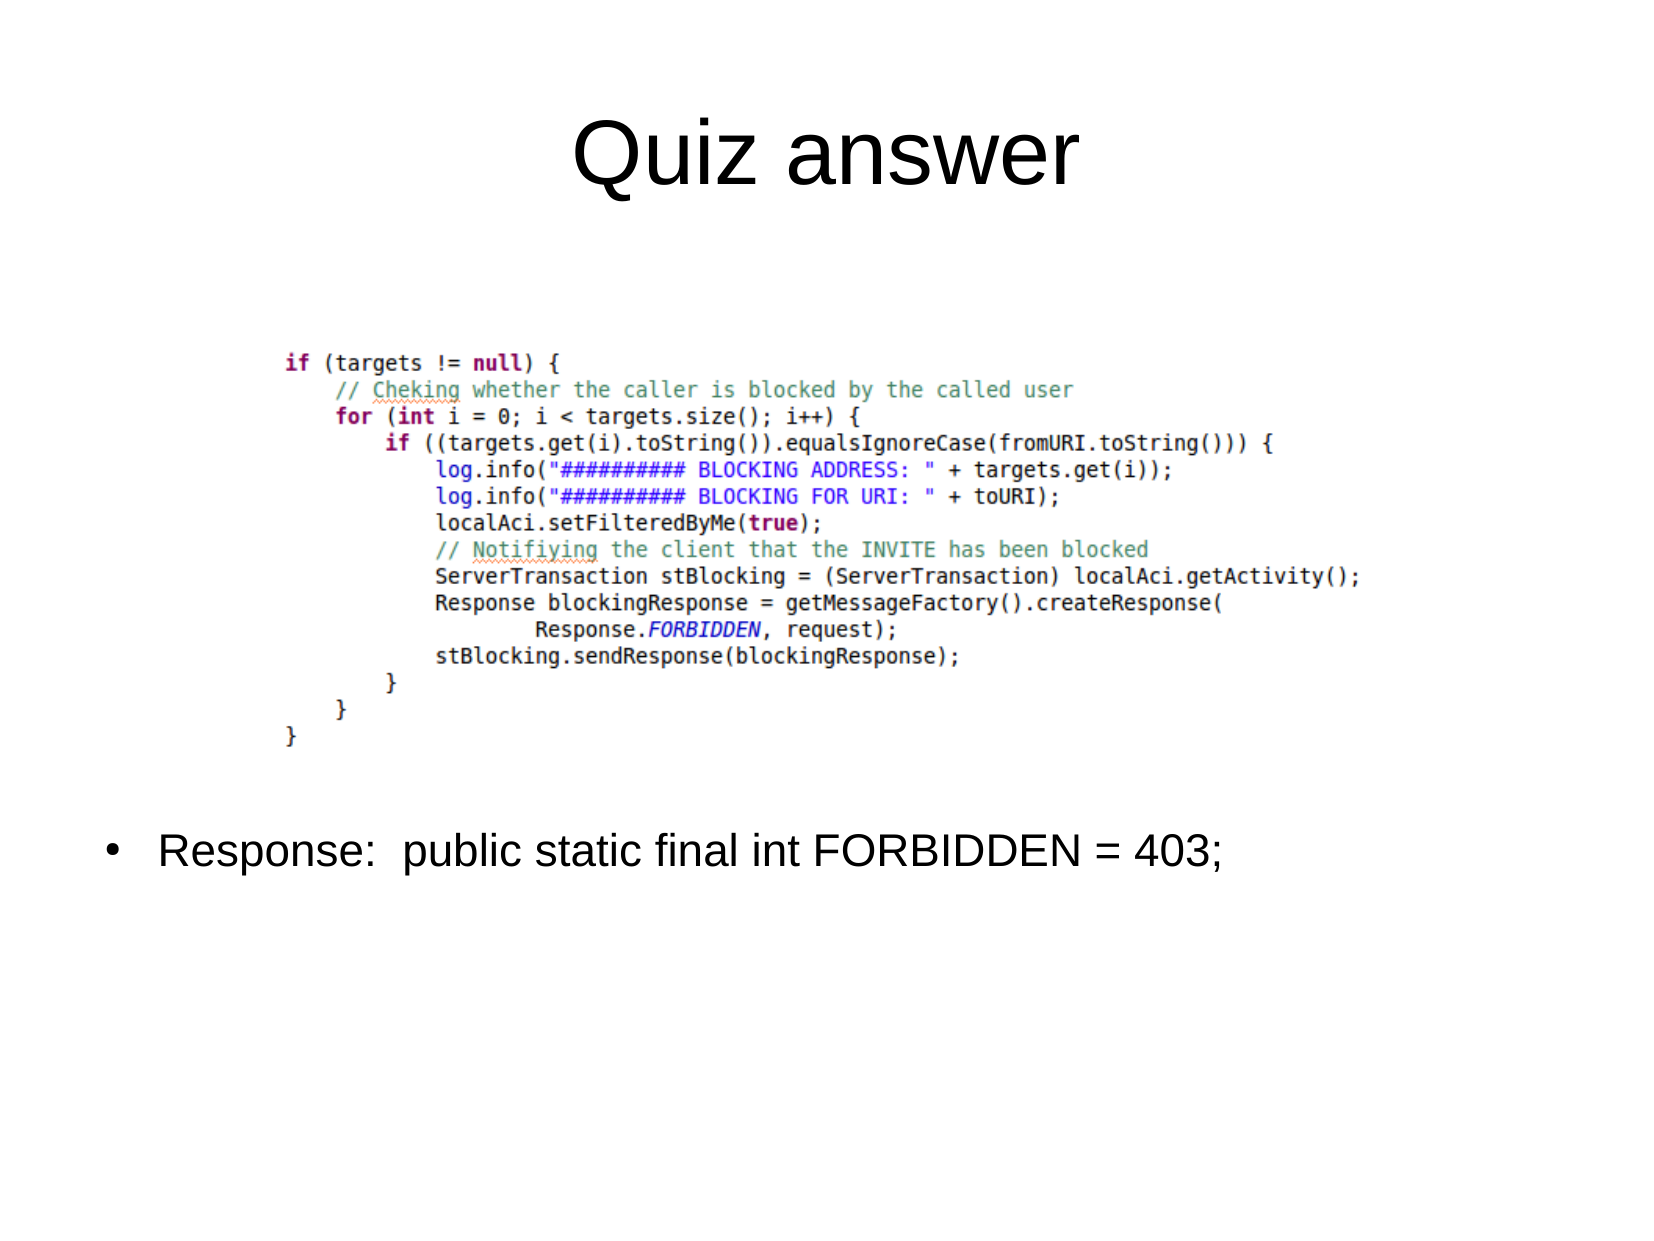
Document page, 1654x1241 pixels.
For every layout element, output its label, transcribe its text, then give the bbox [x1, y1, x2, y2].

list Response: public static final int FORBIDDEN = 403; [86, 825, 1576, 910]
picture [160, 335, 1426, 751]
title Quiz answer [82, 56, 1571, 250]
